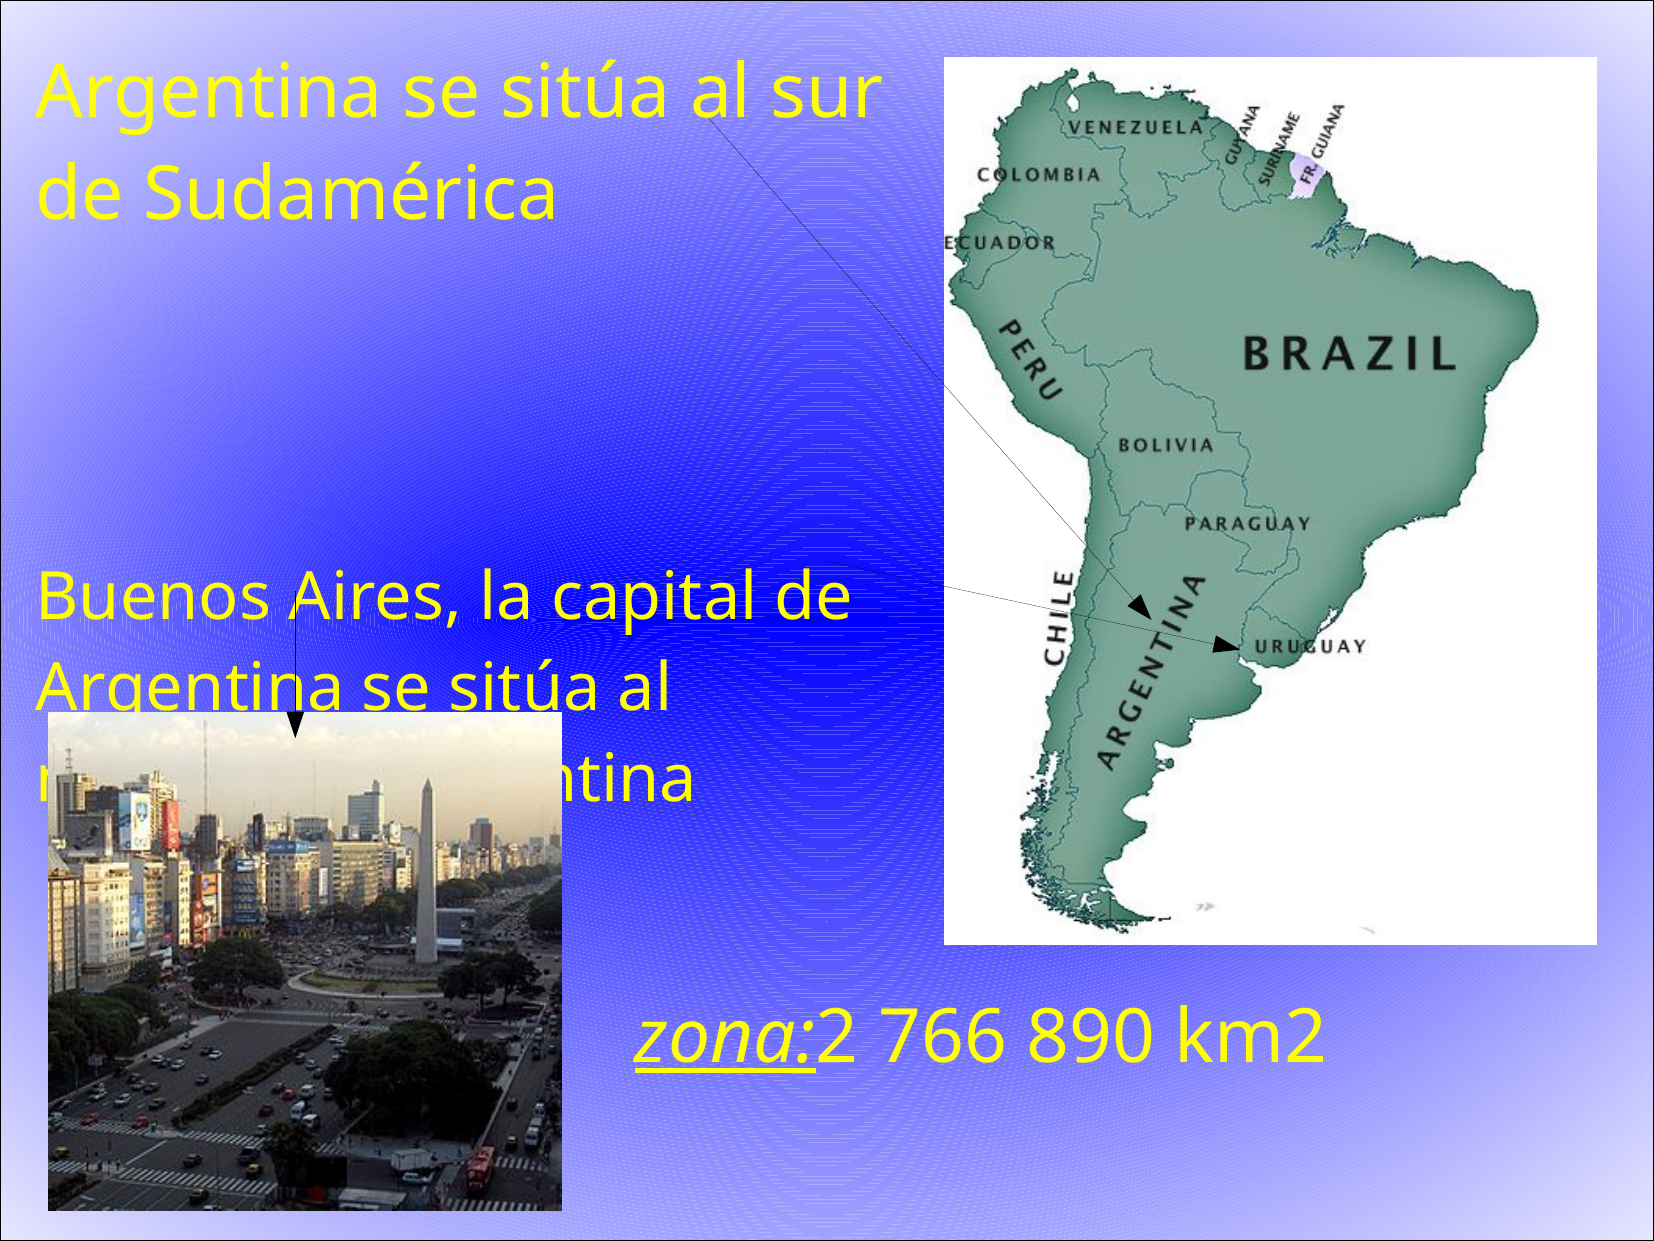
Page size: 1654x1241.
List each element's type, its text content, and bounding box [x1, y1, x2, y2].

text_box Argentina se sitúa al sur de Sudamérica Buenos Aires, la capital de Argentina se sitúa al noreste de Argentina [20, 29, 916, 757]
picture [48, 712, 562, 1211]
picture [944, 57, 1597, 945]
text_box [0, 0, 1654, 1241]
text_box zona:2 766 890 km2 [620, 974, 1536, 1077]
